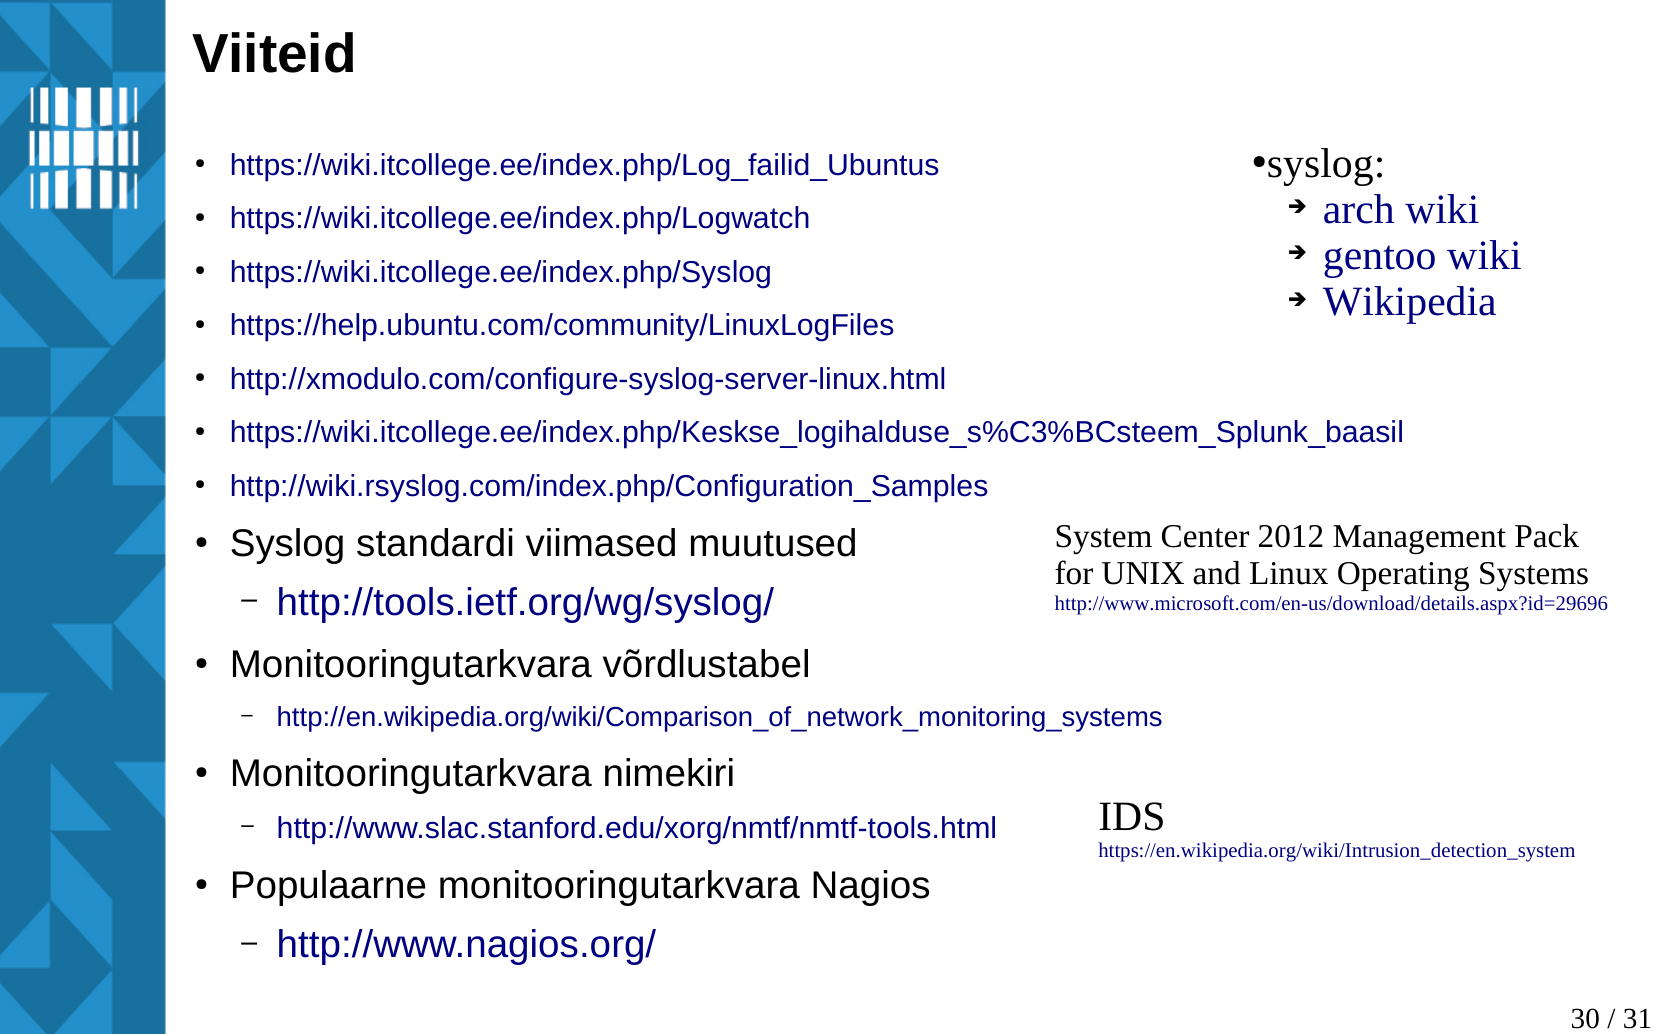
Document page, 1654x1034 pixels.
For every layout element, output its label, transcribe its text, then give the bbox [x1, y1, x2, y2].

text_box IDS https://en.wikipedia.org/wiki/Intrusion_detection_system [1098, 793, 1601, 863]
text_box syslog: arch wiki gentoo wiki Wikipedia [1251, 139, 1636, 325]
text_box System Center 2012 Management Pack for UNIX and Linux Operating Systems http://www.microsoft.com/en-us/download/details.aspx?id=29696 [1054, 517, 1616, 617]
title Viiteid [192, 11, 1595, 95]
list https://wiki.itcollege.ee/index.php/Log_failid_Ubuntus https://wiki.itcollege.ee/index.php/Logwatch https://wiki.itcollege.ee/index.php/Syslog https://help.ubuntu.com/community/LinuxLogFiles http://xmodulo.com/configure-syslog-server-linux.html https://wiki.itcollege.ee/index.php/Keskse_logihalduse_s%C3%BCsteem_Splunk_baasil http://wiki.rsyslog.com/index.php/Configuration_Samples Syslog standardi viimased muutused http://tools.ietf.org/wg/syslog/ Monitooringutarkvara võrdlustabel http://en.wikipedia.org/wiki/Comparison_of_network_monitoring_systems Monitooringutarkvara nimekiri http://www.slac.stanford.edu/xorg/nmtf/nmtf-tools.html Populaarne monitooringutarkvara Nagios http://www.nagios.org/ [183, 147, 1595, 975]
